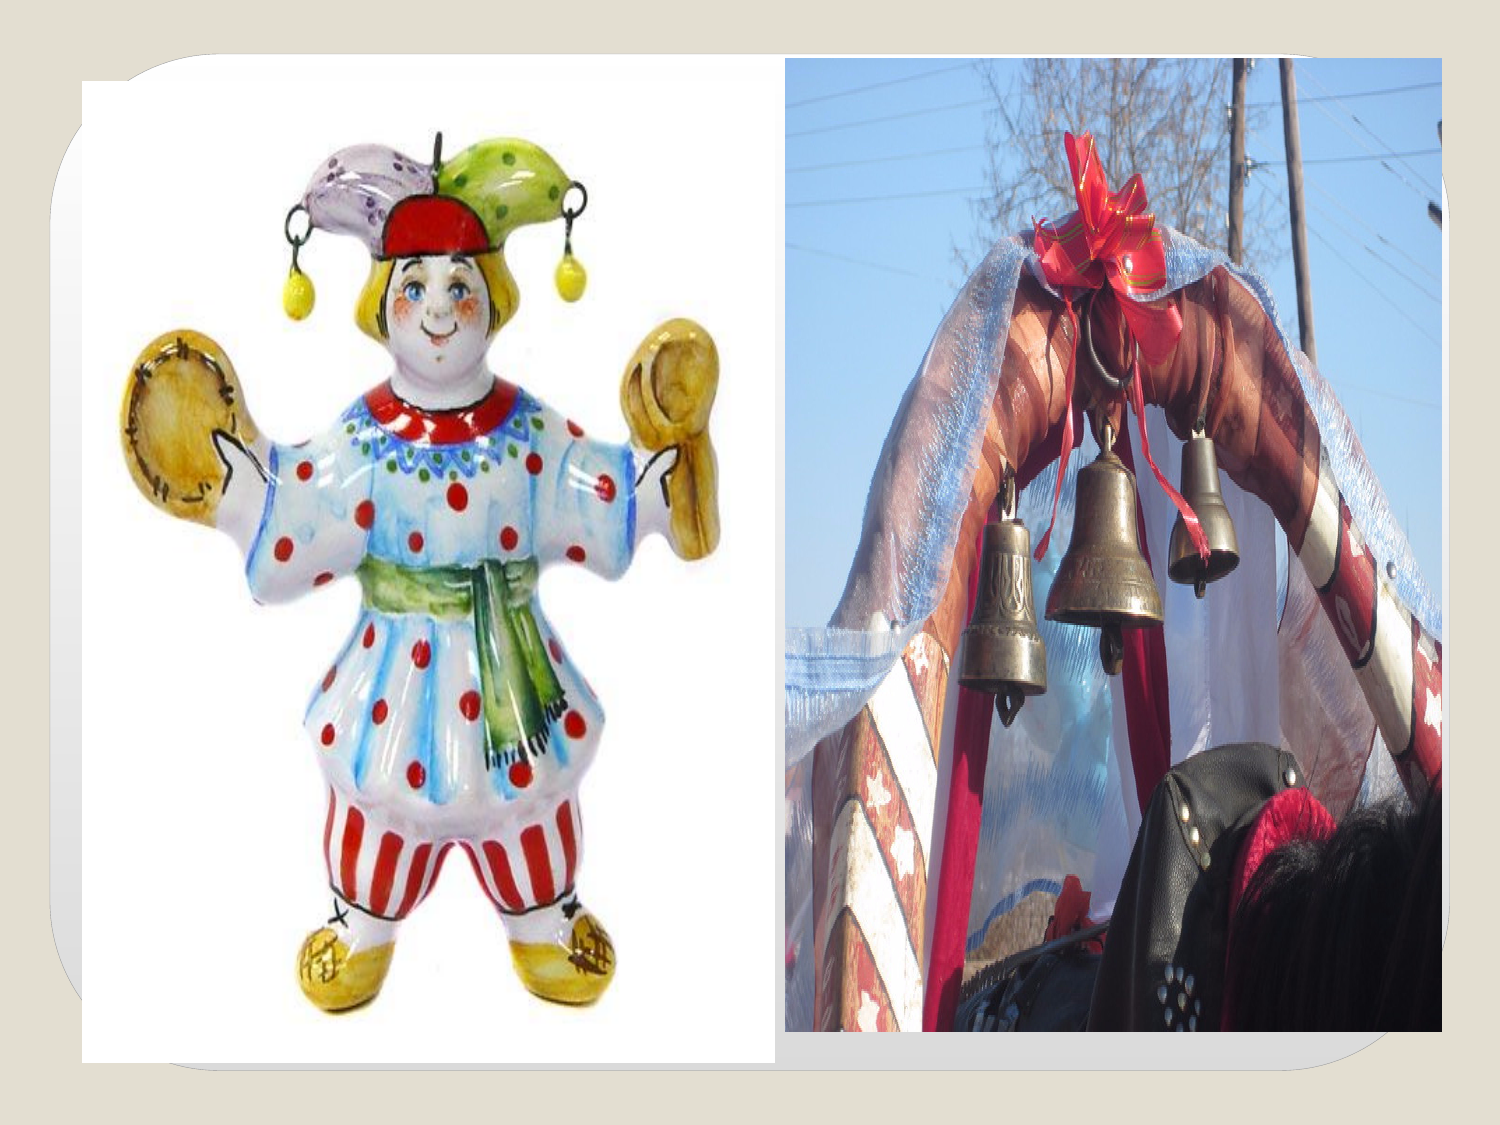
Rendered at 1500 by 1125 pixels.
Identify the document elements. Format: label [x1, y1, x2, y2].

picture [785, 58, 1442, 1032]
picture [82, 82, 775, 1063]
